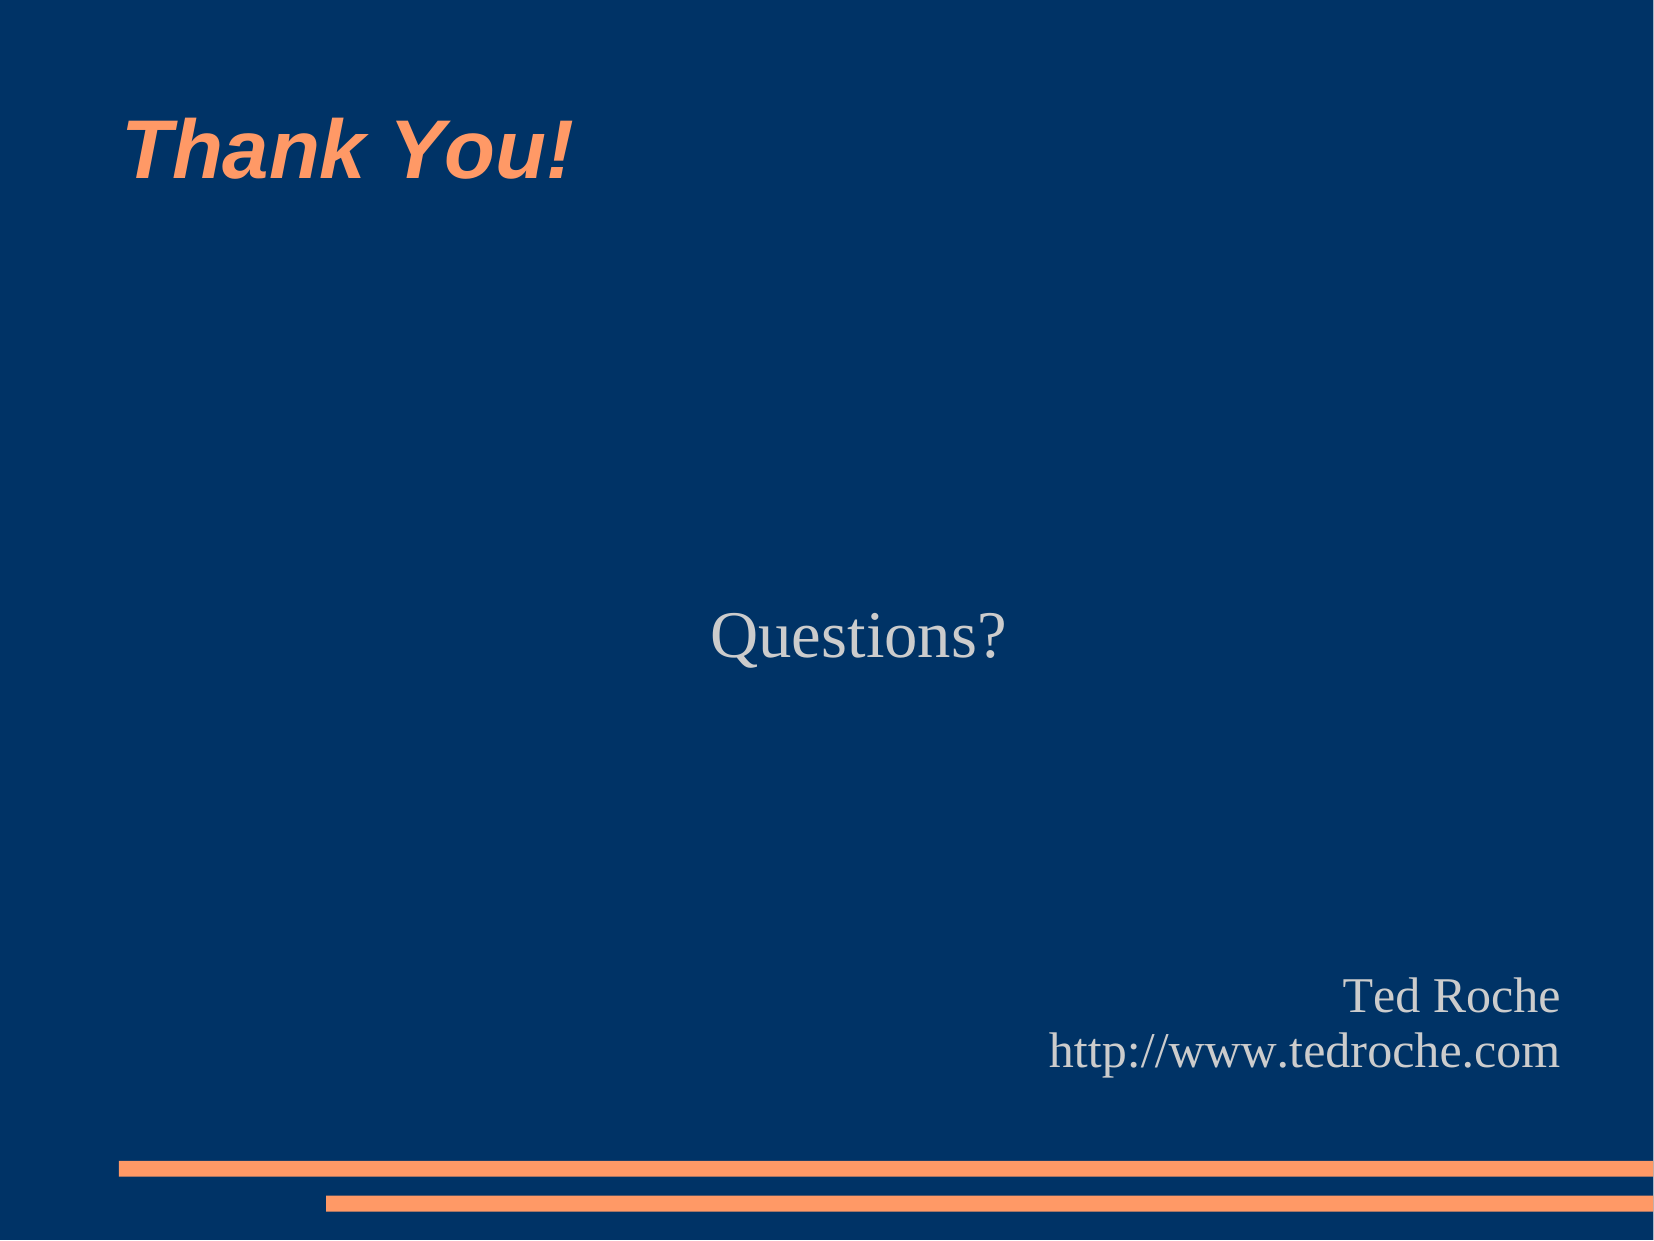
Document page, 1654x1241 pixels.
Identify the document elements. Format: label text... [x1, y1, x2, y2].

subtitle Questions? Ted Roche http://www.tedroche.com [121, 322, 1561, 1132]
title Thank You! [121, 46, 1534, 254]
